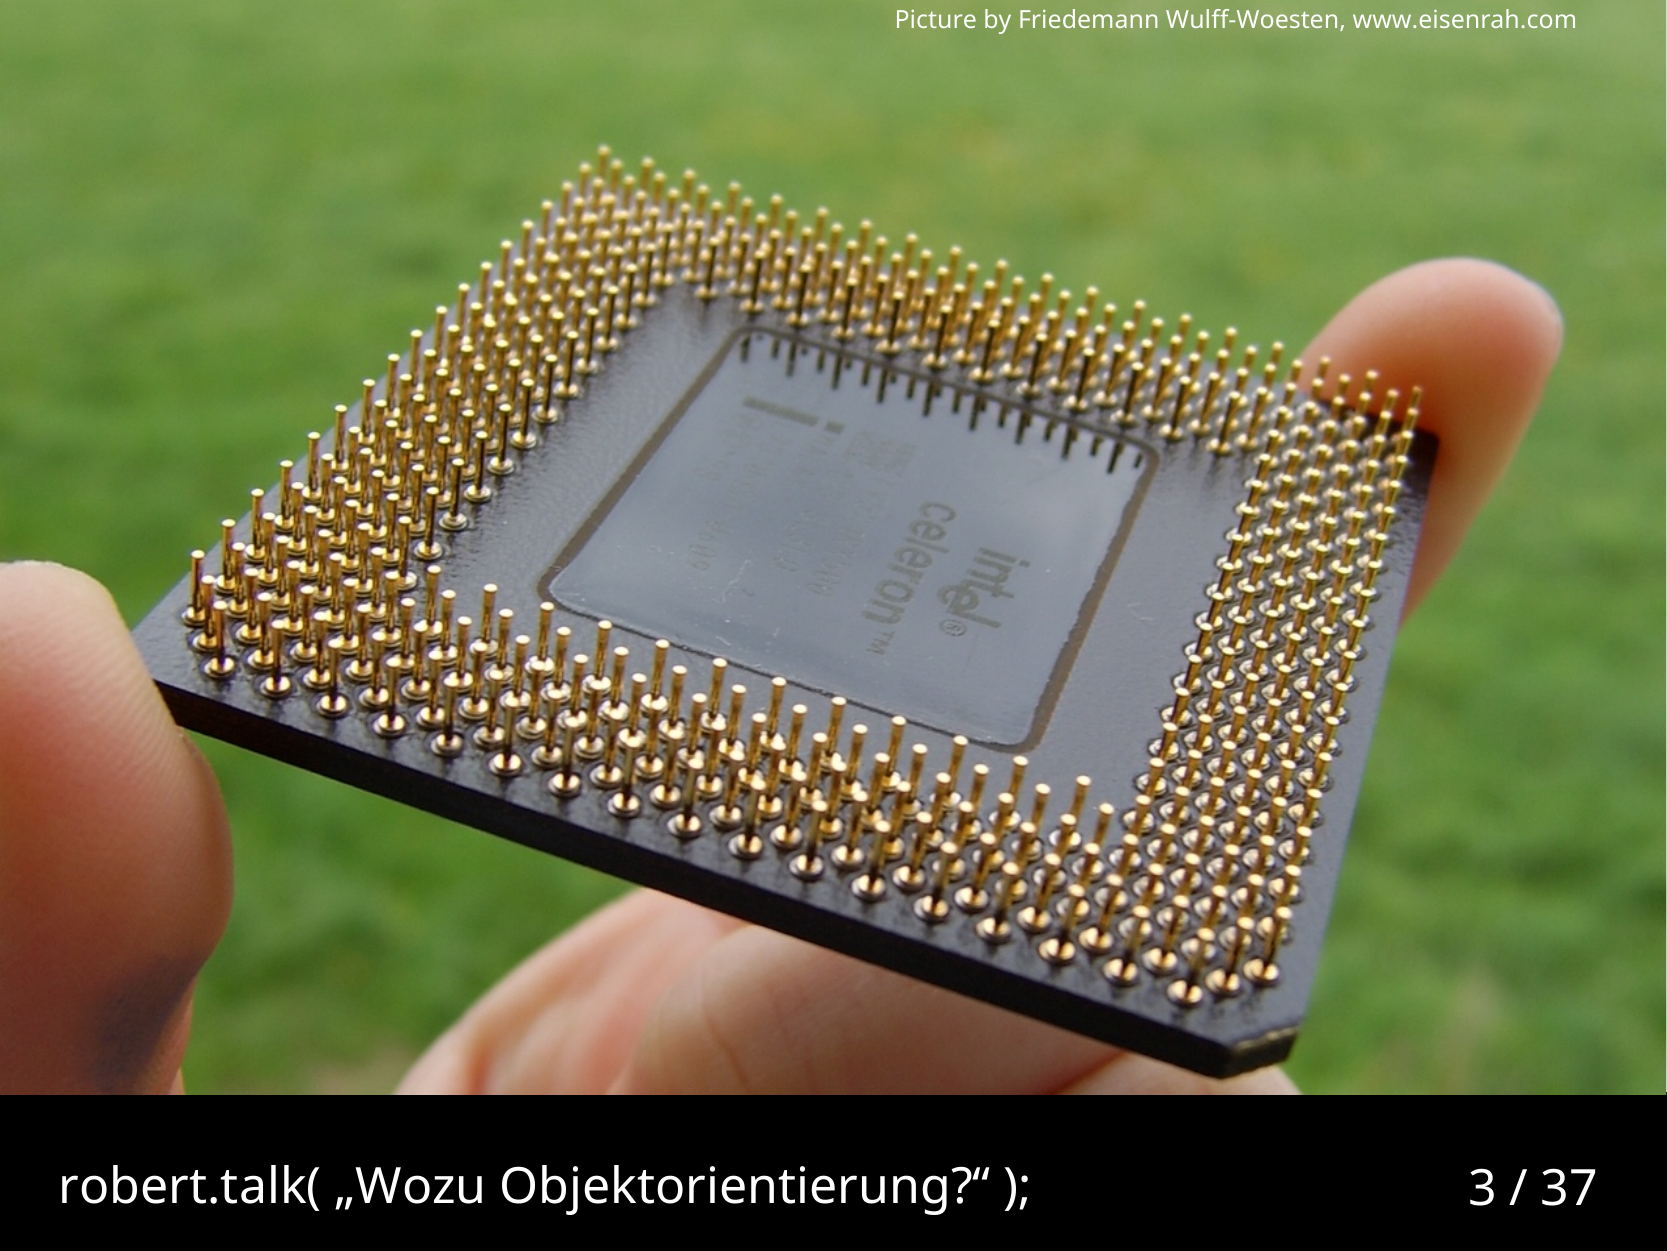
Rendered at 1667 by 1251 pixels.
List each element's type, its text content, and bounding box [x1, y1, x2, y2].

text_box robert.talk( „Wozu Objektorientierung?“ ); [44, 1142, 1610, 1214]
picture [0, 0, 1667, 1095]
text_box Picture by Friedemann Wulff-Woesten, www.eisenrah.com [879, 0, 1562, 37]
